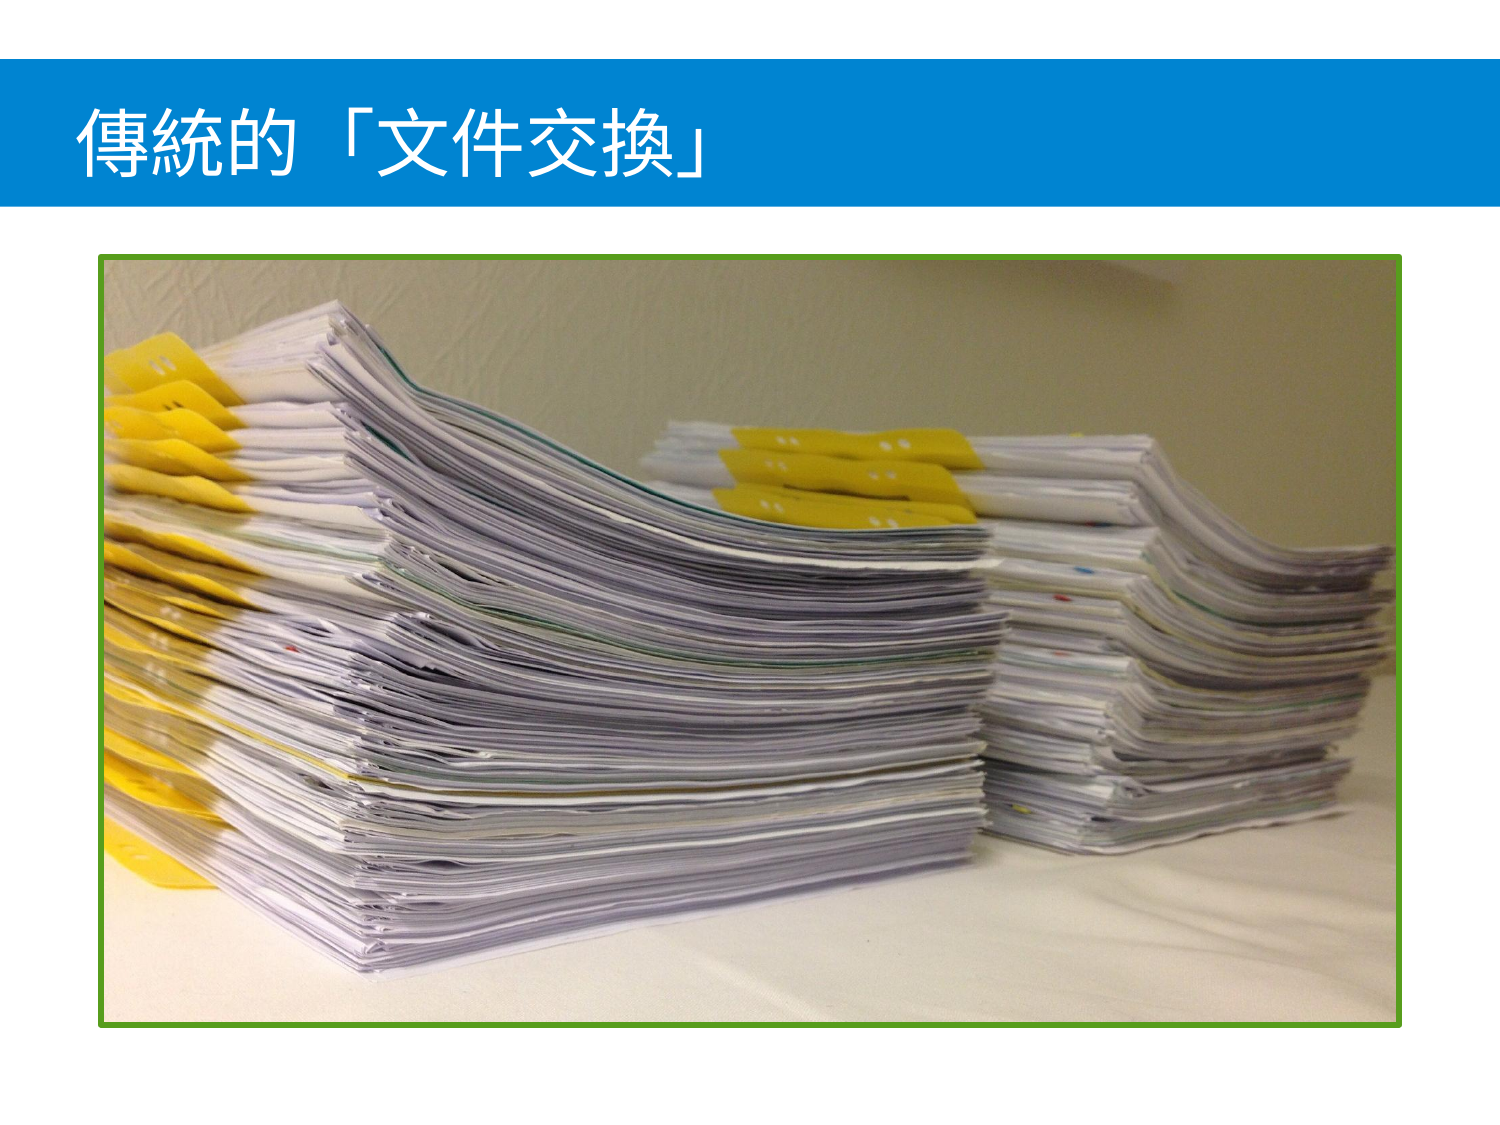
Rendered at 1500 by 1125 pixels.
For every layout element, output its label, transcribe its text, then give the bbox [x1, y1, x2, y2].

picture [103, 259, 1397, 1022]
title 傳統的「文件交換」 [75, 44, 1425, 233]
